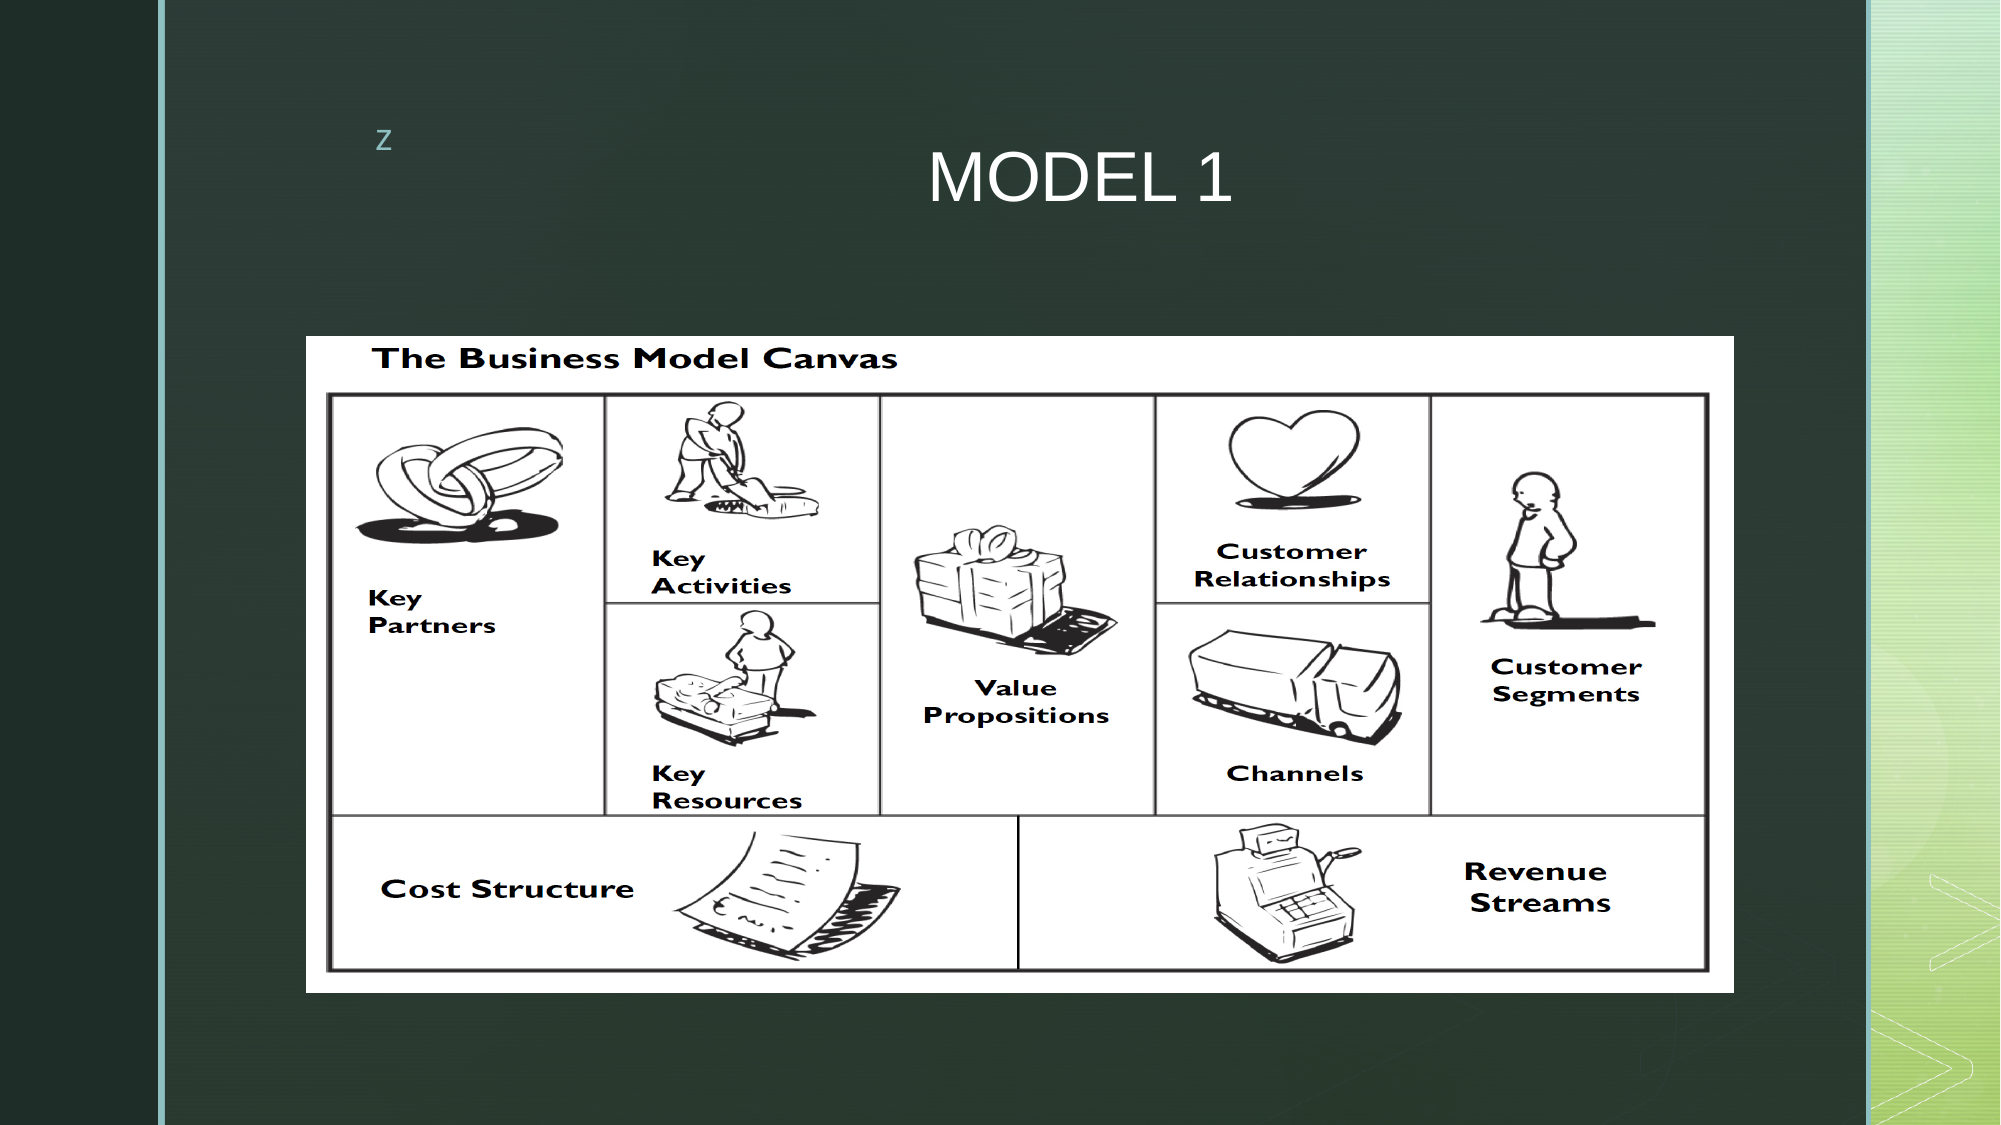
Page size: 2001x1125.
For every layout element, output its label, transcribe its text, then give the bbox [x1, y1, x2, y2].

title MODEL 1 [428, 132, 1734, 310]
picture [306, 336, 1734, 993]
